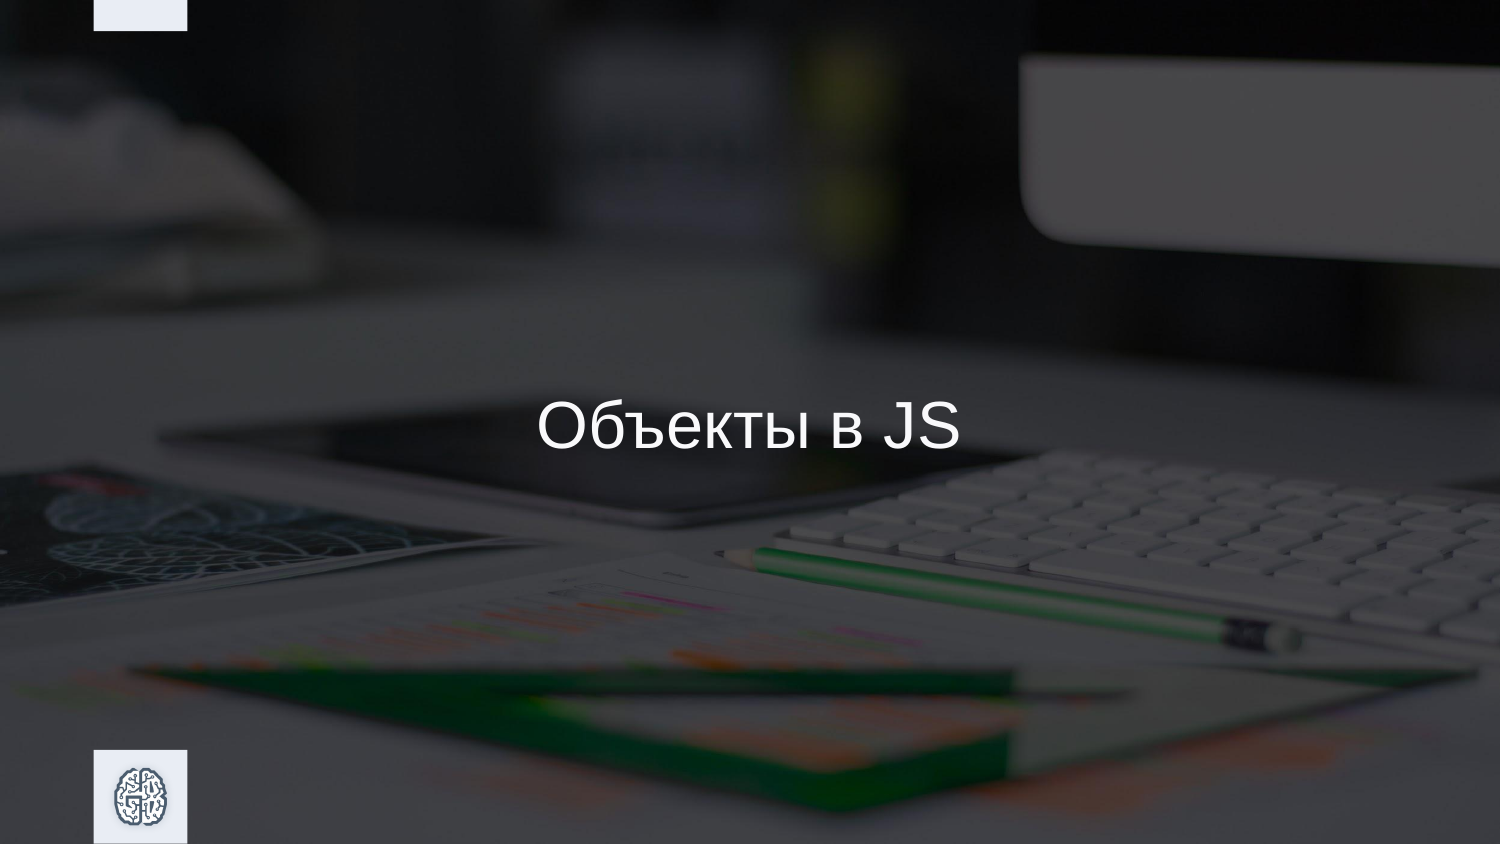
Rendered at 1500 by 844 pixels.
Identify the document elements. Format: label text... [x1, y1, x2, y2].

picture [0, 0, 1500, 844]
text_box Объекты в JS [187, 93, 1312, 750]
picture [106, 760, 175, 834]
